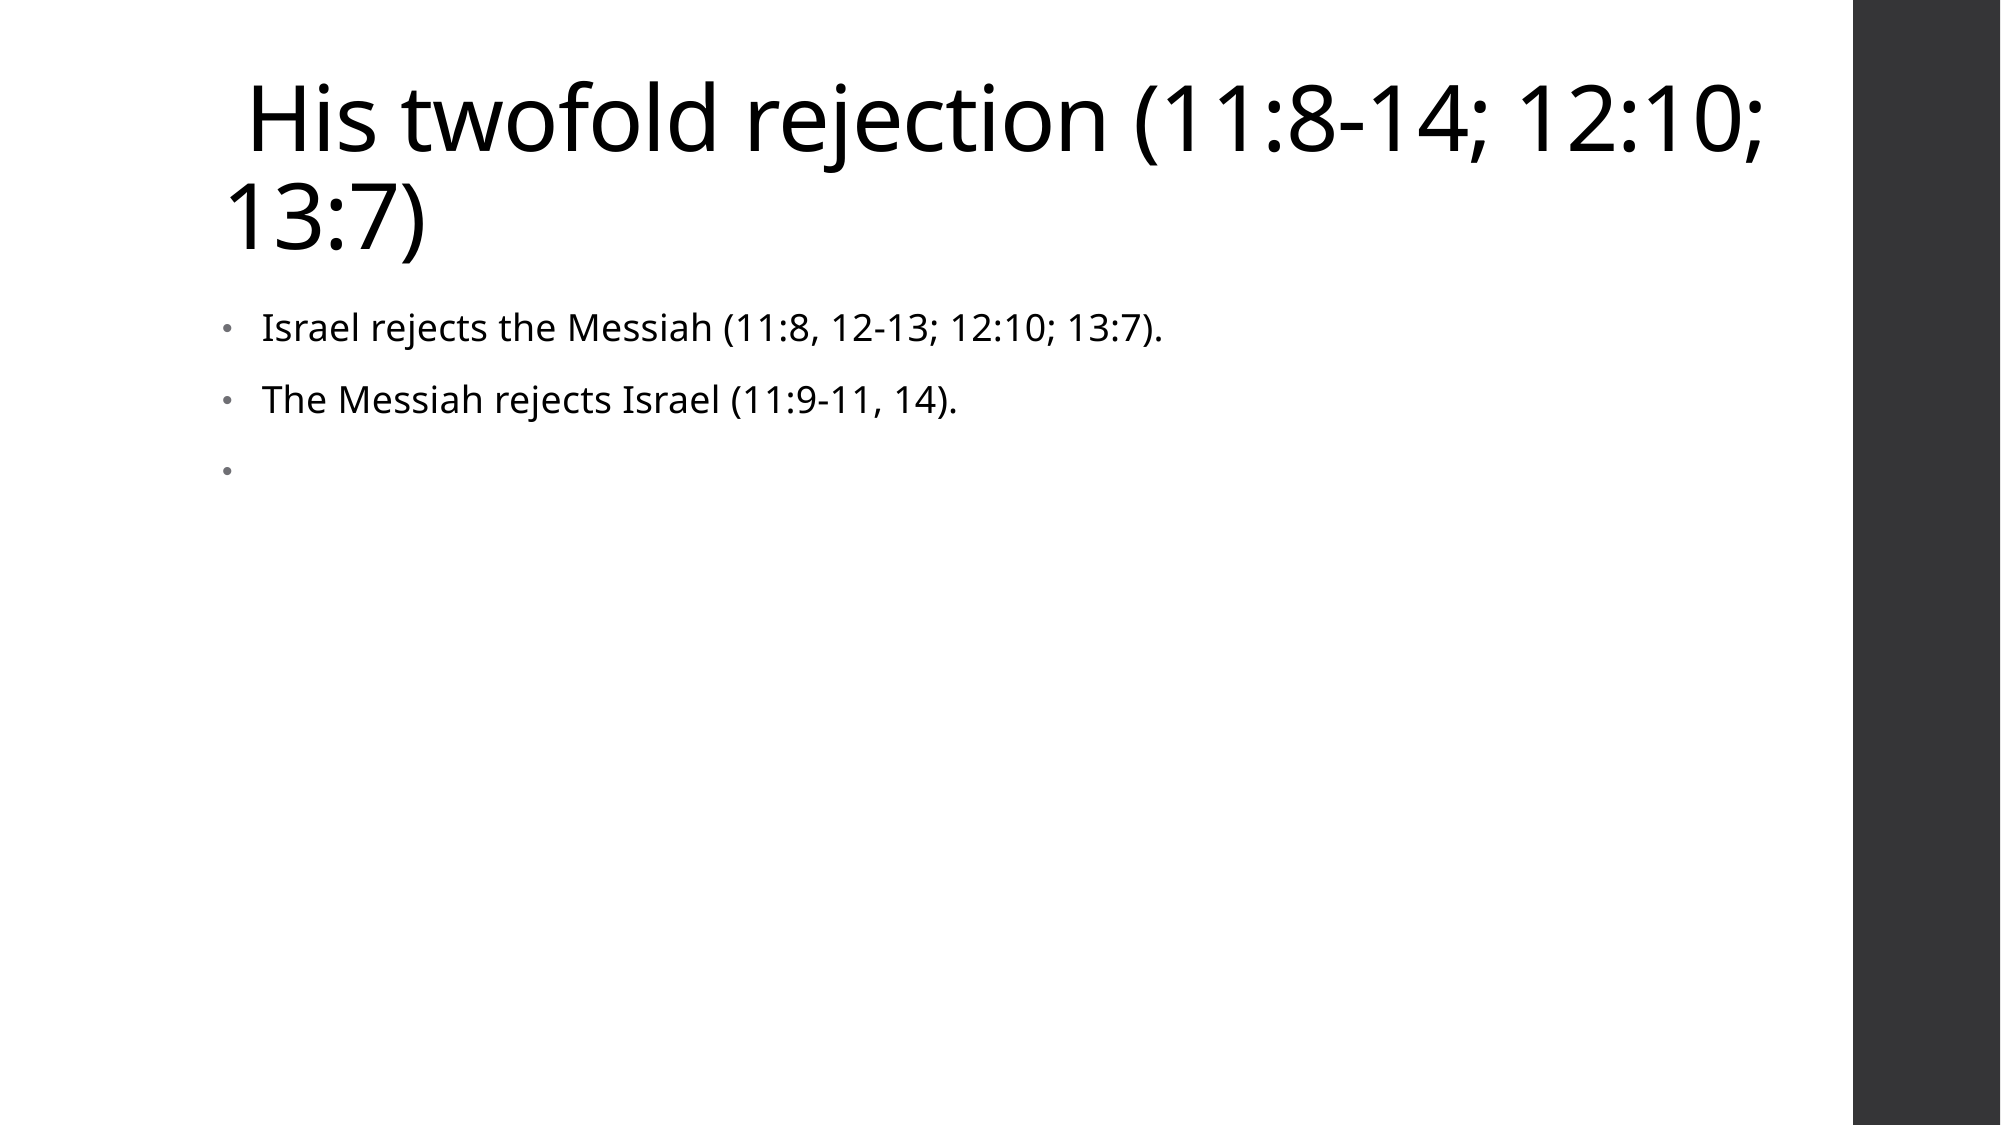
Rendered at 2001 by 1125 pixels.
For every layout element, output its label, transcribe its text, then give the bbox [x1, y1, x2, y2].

title His twofold rejection (11:8-14; 12:10; 13:7) [206, 60, 1797, 278]
list Israel rejects the Messiah (11:8, 12-13; 12:10; 13:7). The Messiah rejects Israel (11:9-11, 14). [206, 299, 1617, 1014]
